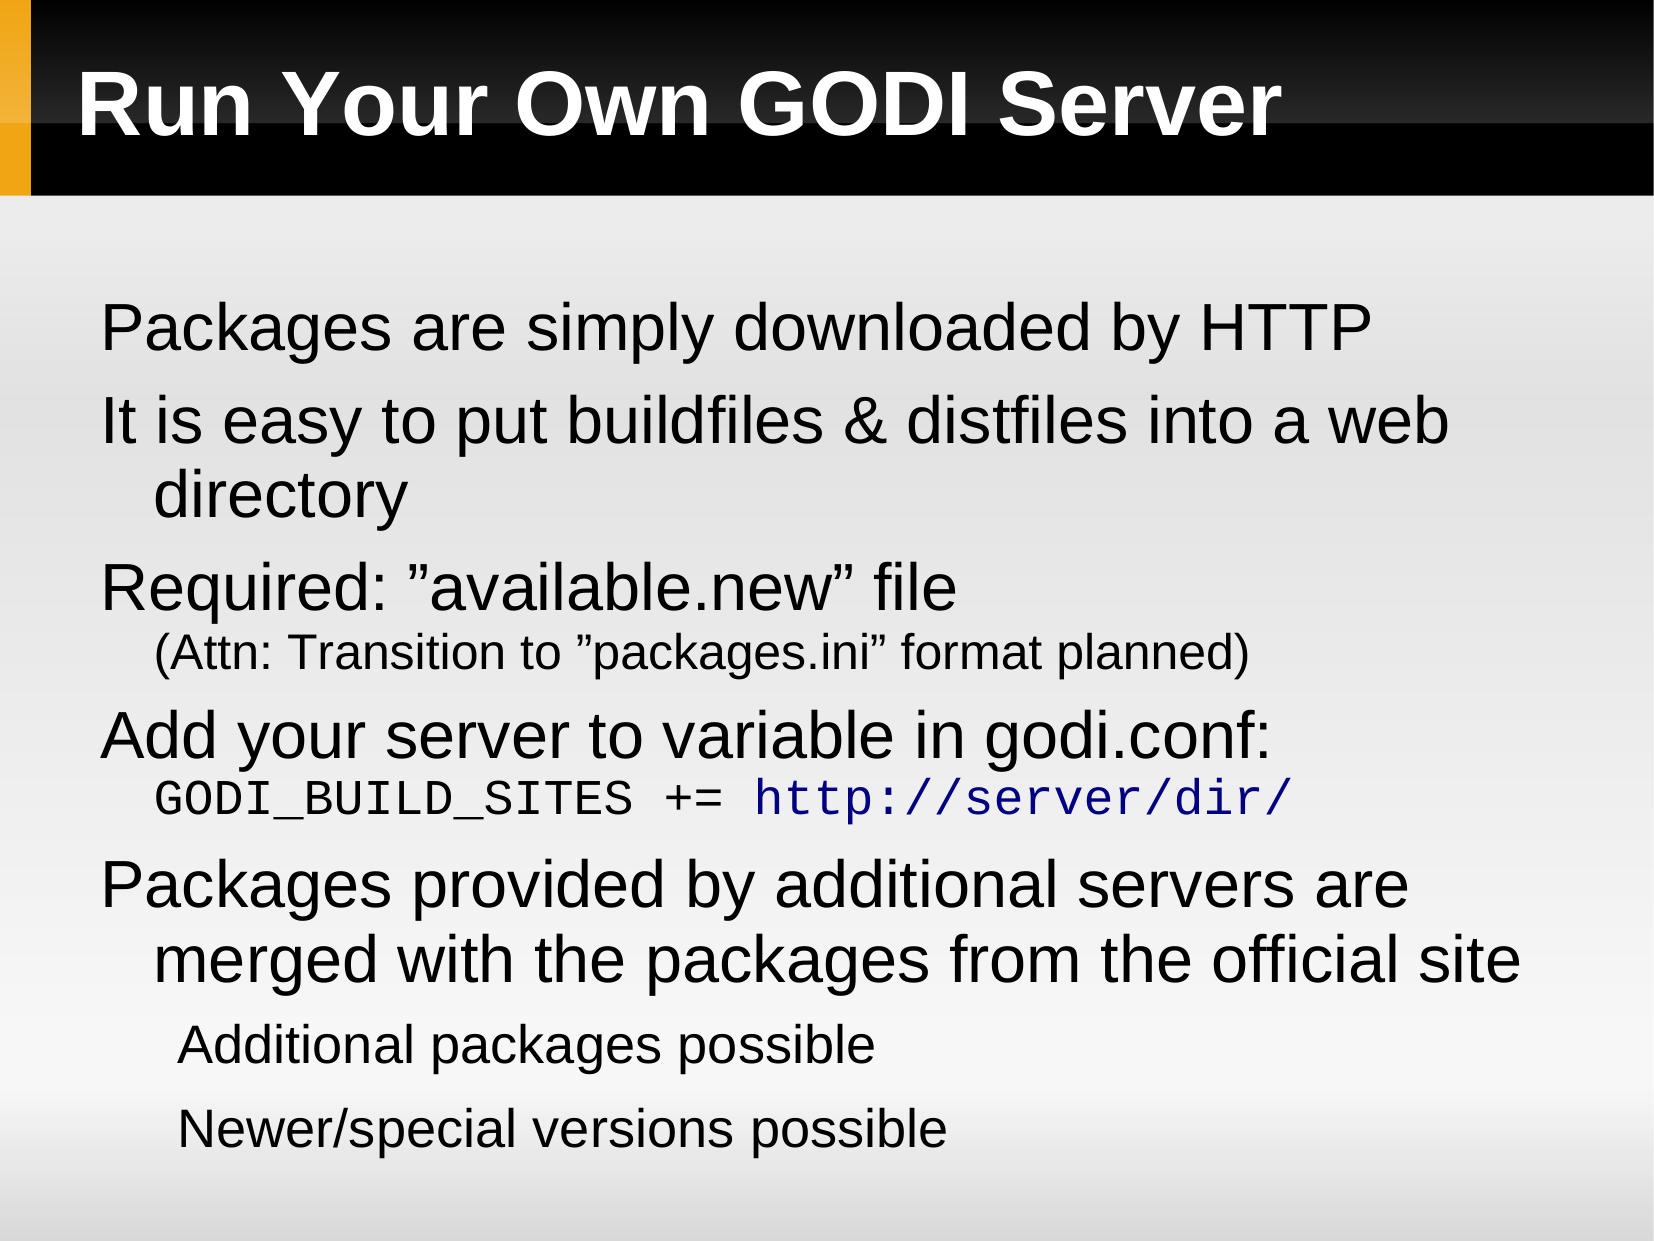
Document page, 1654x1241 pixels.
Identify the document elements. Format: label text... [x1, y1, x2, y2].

list Packages are simply downloaded by HTTP It is easy to put buildfiles & distfiles into a web directory Required: ”available.new” file (Attn: Transition to ”packages.ini” format planned) Add your server to variable in godi.conf: GODI_BUILD_SITES += http://server/dir/ Packages provided by additional servers are merged with the packages from the official site Additional packages possible Newer/special versions possible [82, 290, 1571, 1157]
title Run Your Own GODI Server [76, 0, 1565, 208]
picture [0, 0, 1654, 1241]
